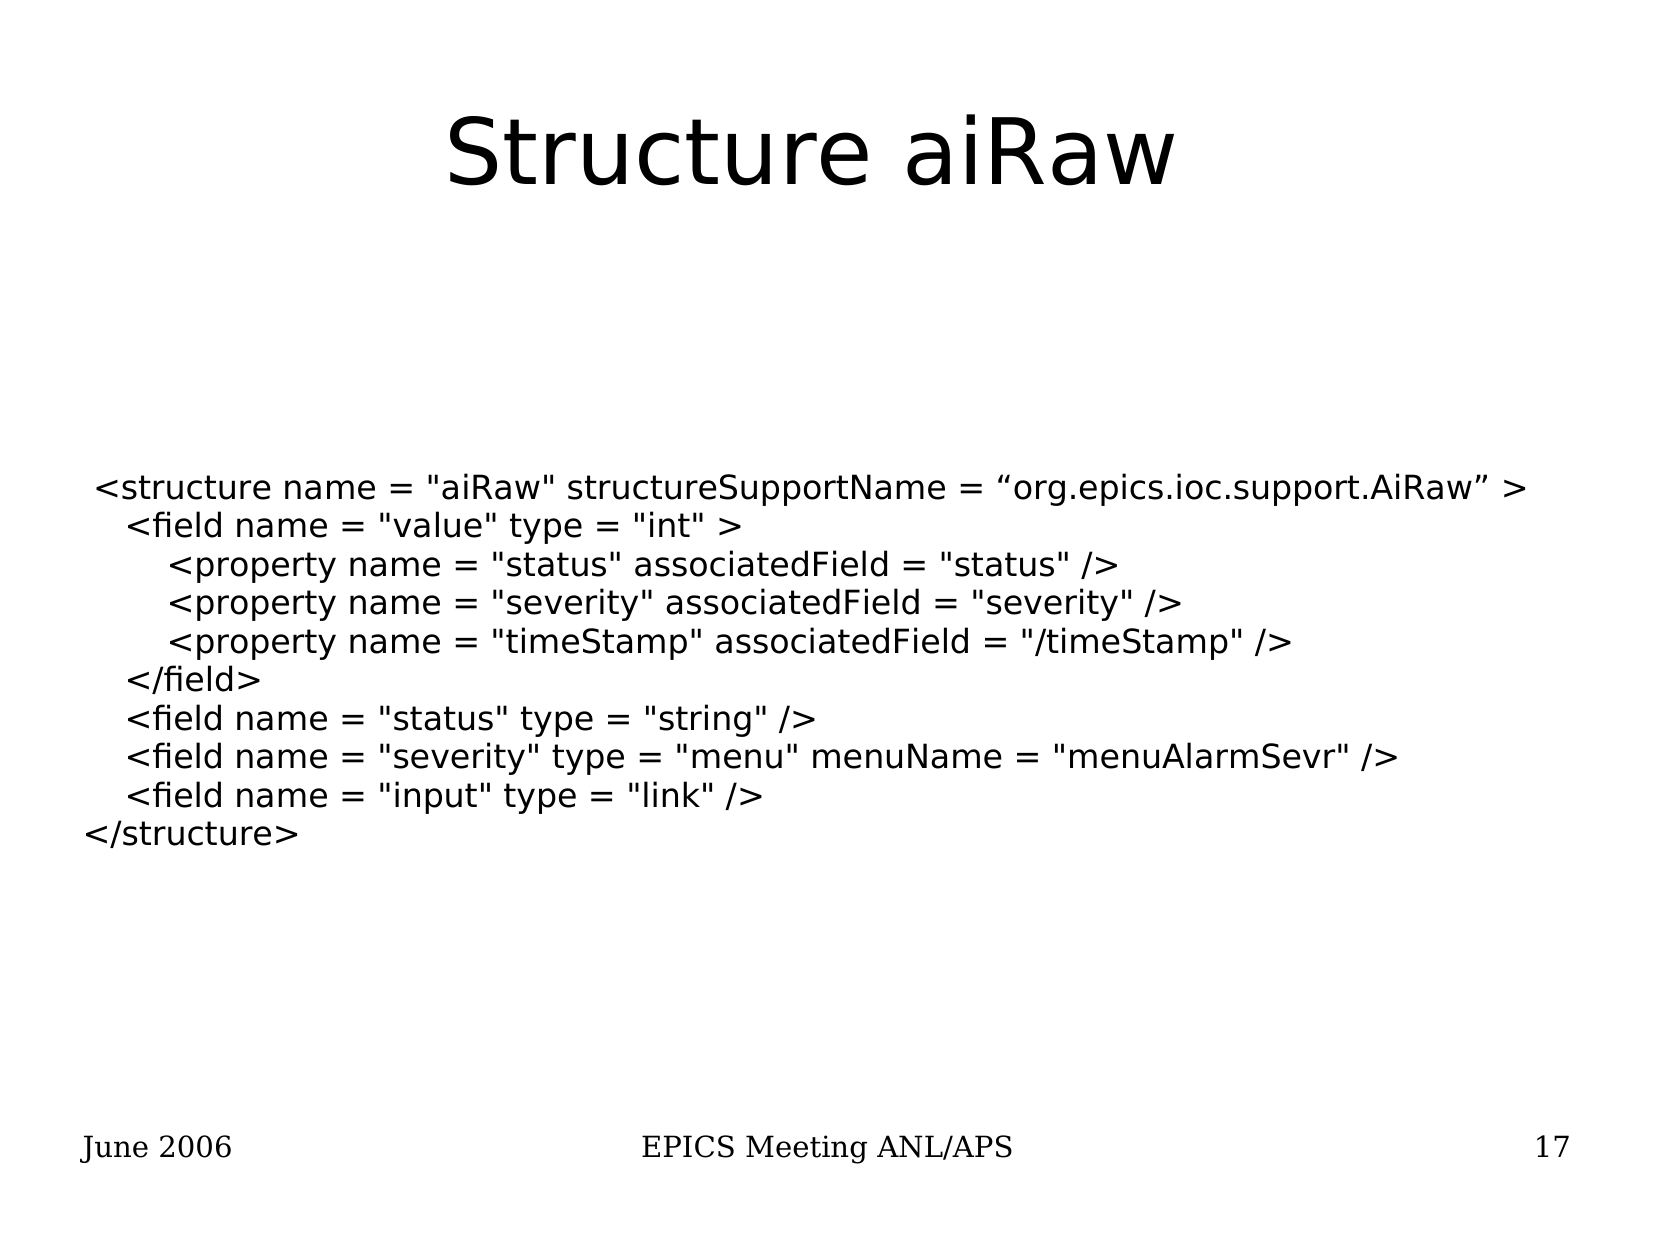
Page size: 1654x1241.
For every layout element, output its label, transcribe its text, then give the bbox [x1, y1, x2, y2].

subtitle <structure name = "aiRaw" structureSupportName = “org.epics.ioc.support.AiRaw” > <field name = "value" type = "int" > <property name = "status" associatedField = "status" /> <property name = "severity" associatedField = "severity" /> <property name = "timeStamp" associatedField = "/timeStamp" /> </field> <field name = "status" type = "string" /> <field name = "severity" type = "menu" menuName = "menuAlarmSevr" /> <field name = "input" type = "link" /> </structure> [82, 297, 1571, 1102]
title Structure aiRaw [82, 49, 1571, 257]
